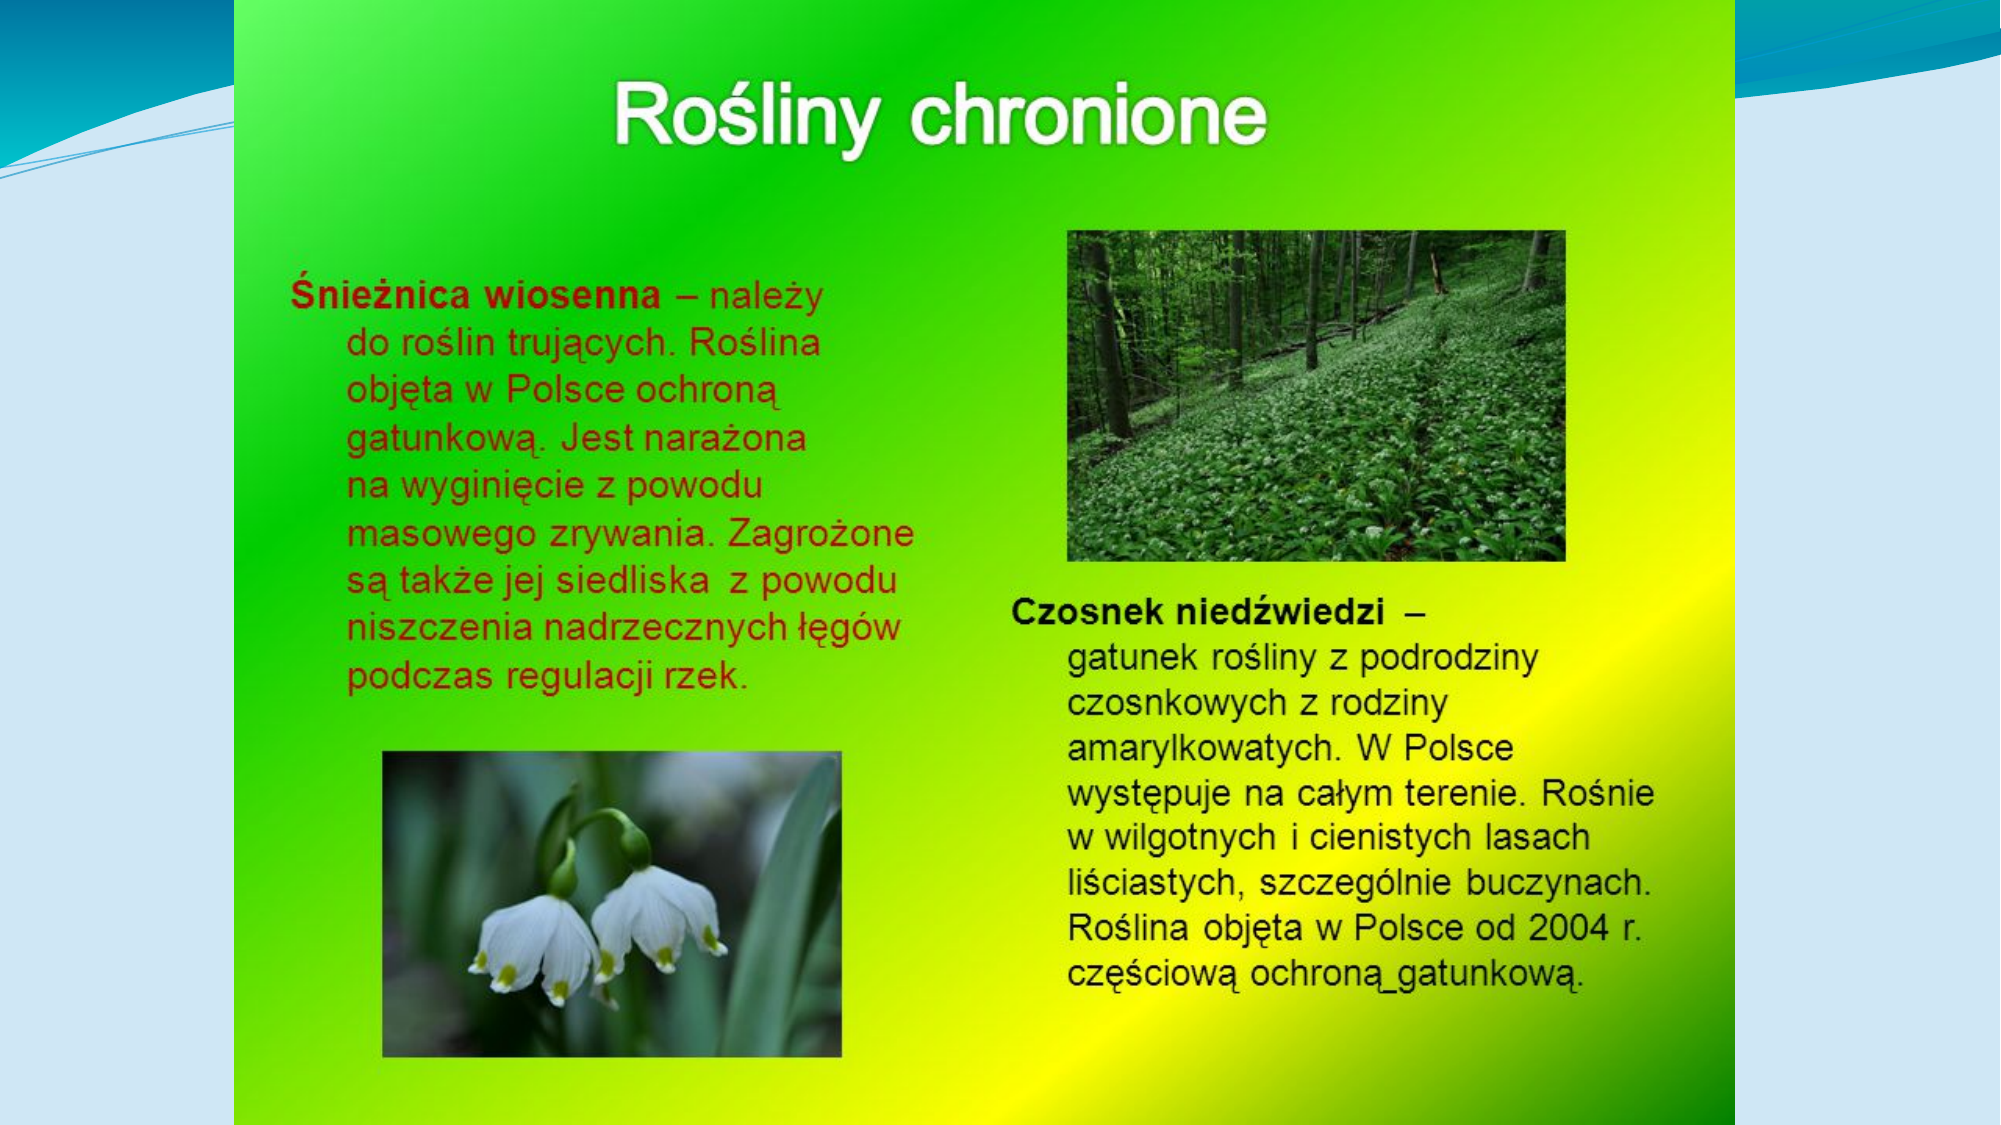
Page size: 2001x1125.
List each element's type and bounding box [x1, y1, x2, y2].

picture [234, 0, 1735, 1125]
